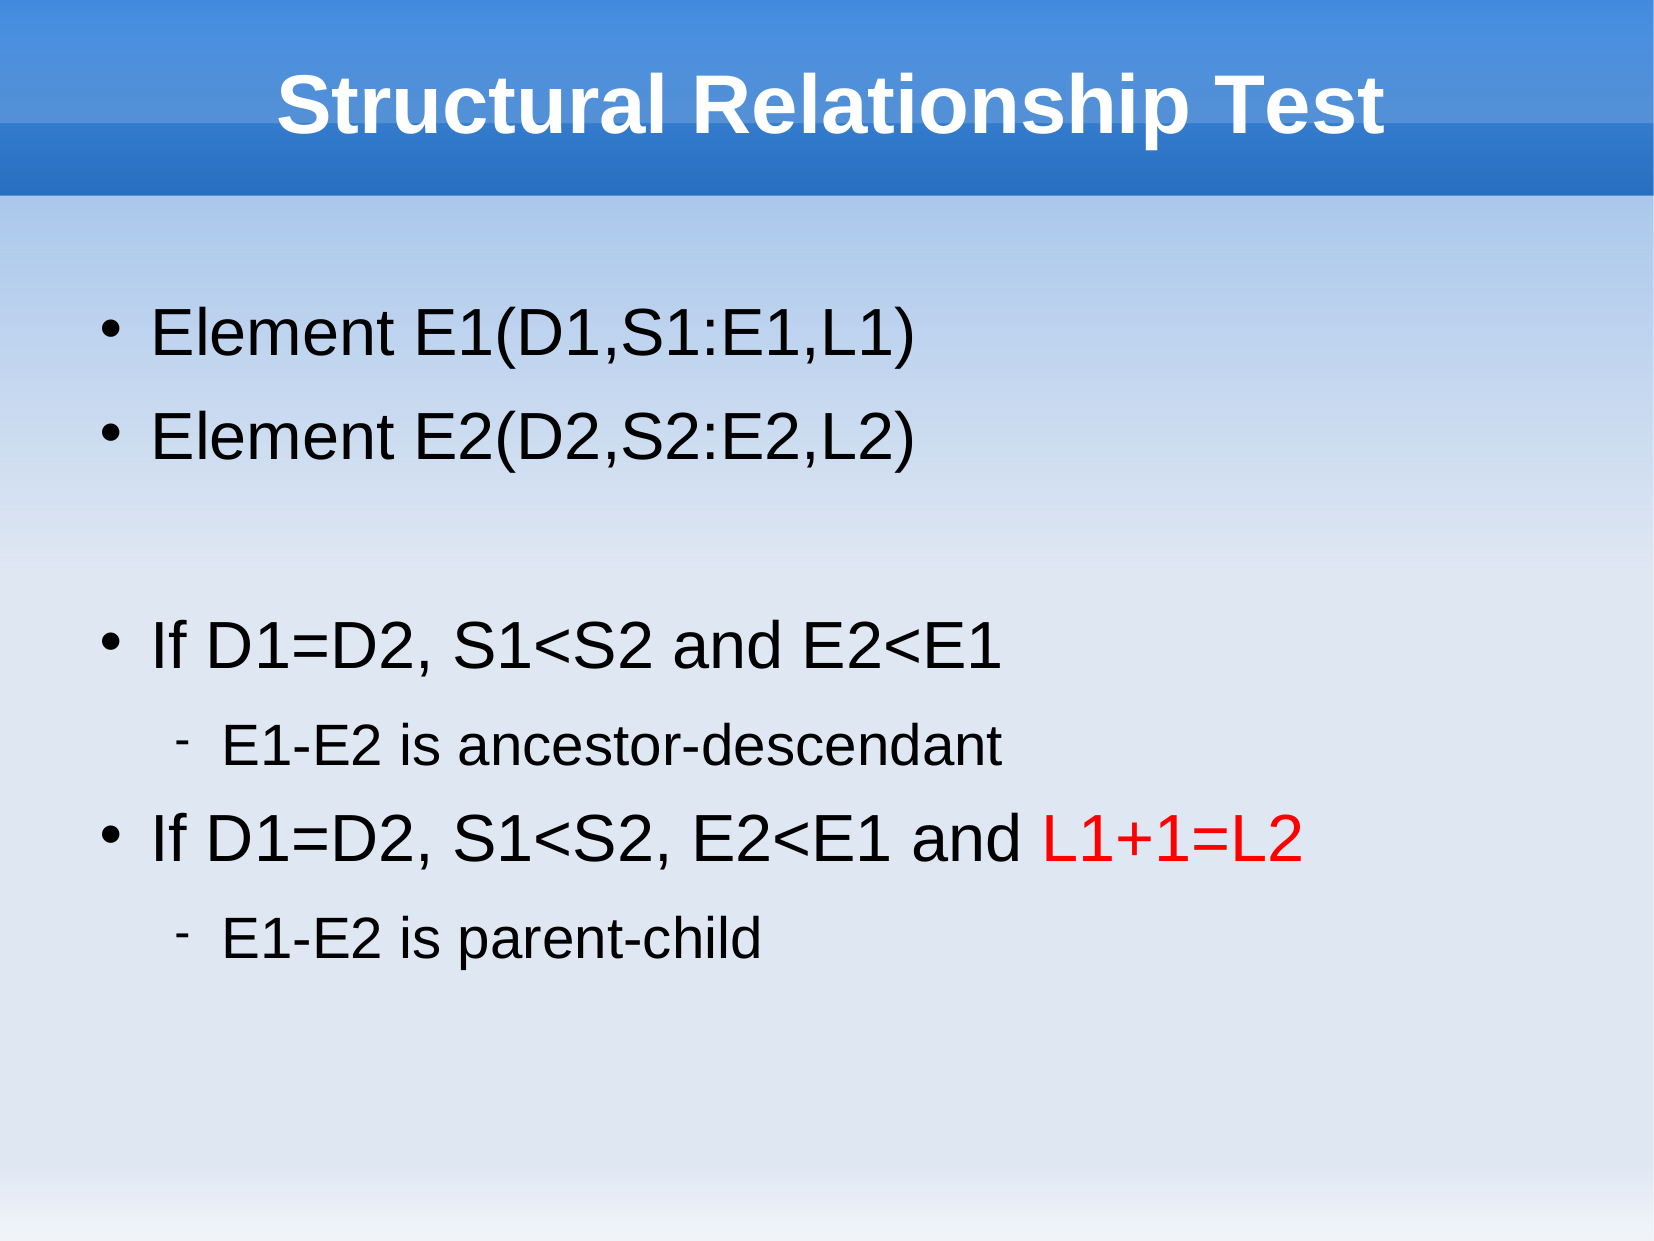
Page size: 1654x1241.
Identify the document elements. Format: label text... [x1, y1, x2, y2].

title Structural Relationship Test [87, 16, 1575, 188]
list Element E1(D1,S1:E1,L1)‏ Element E2(D2,S2:E2,L2)‏ If D1=D2, S1<S2 and E2<E1 E1-E2 is ancestor-descendant If D1=D2, S1<S2, E2<E1 and L1+1=L2 E1-E2 is parent-child [82, 290, 1571, 1109]
picture [0, 0, 1654, 1241]
